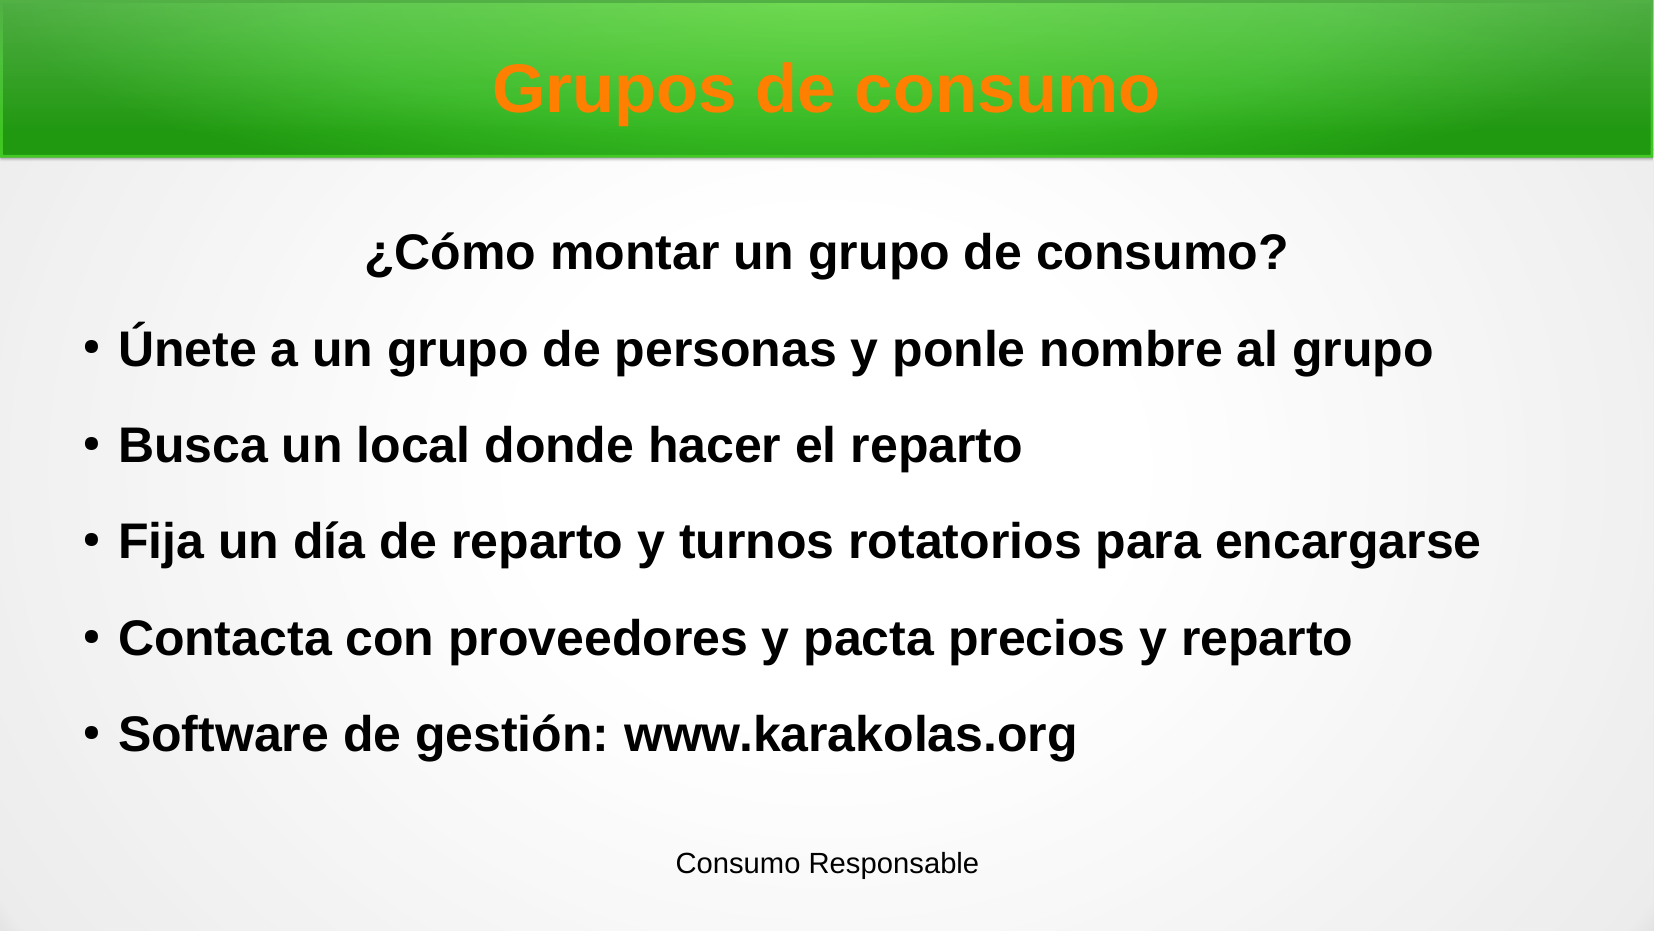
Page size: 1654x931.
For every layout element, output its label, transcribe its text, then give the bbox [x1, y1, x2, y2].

list ¿Cómo montar un grupo de consumo? Únete a un grupo de personas y ponle nombre al grupo Busca un local donde hacer el reparto Fija un día de reparto y turnos rotatorios para encargarse Contacta con proveedores y pacta precios y reparto Software de gestión: www.karakolas.org [82, 224, 1571, 764]
title Grupos de consumo [82, 35, 1571, 142]
